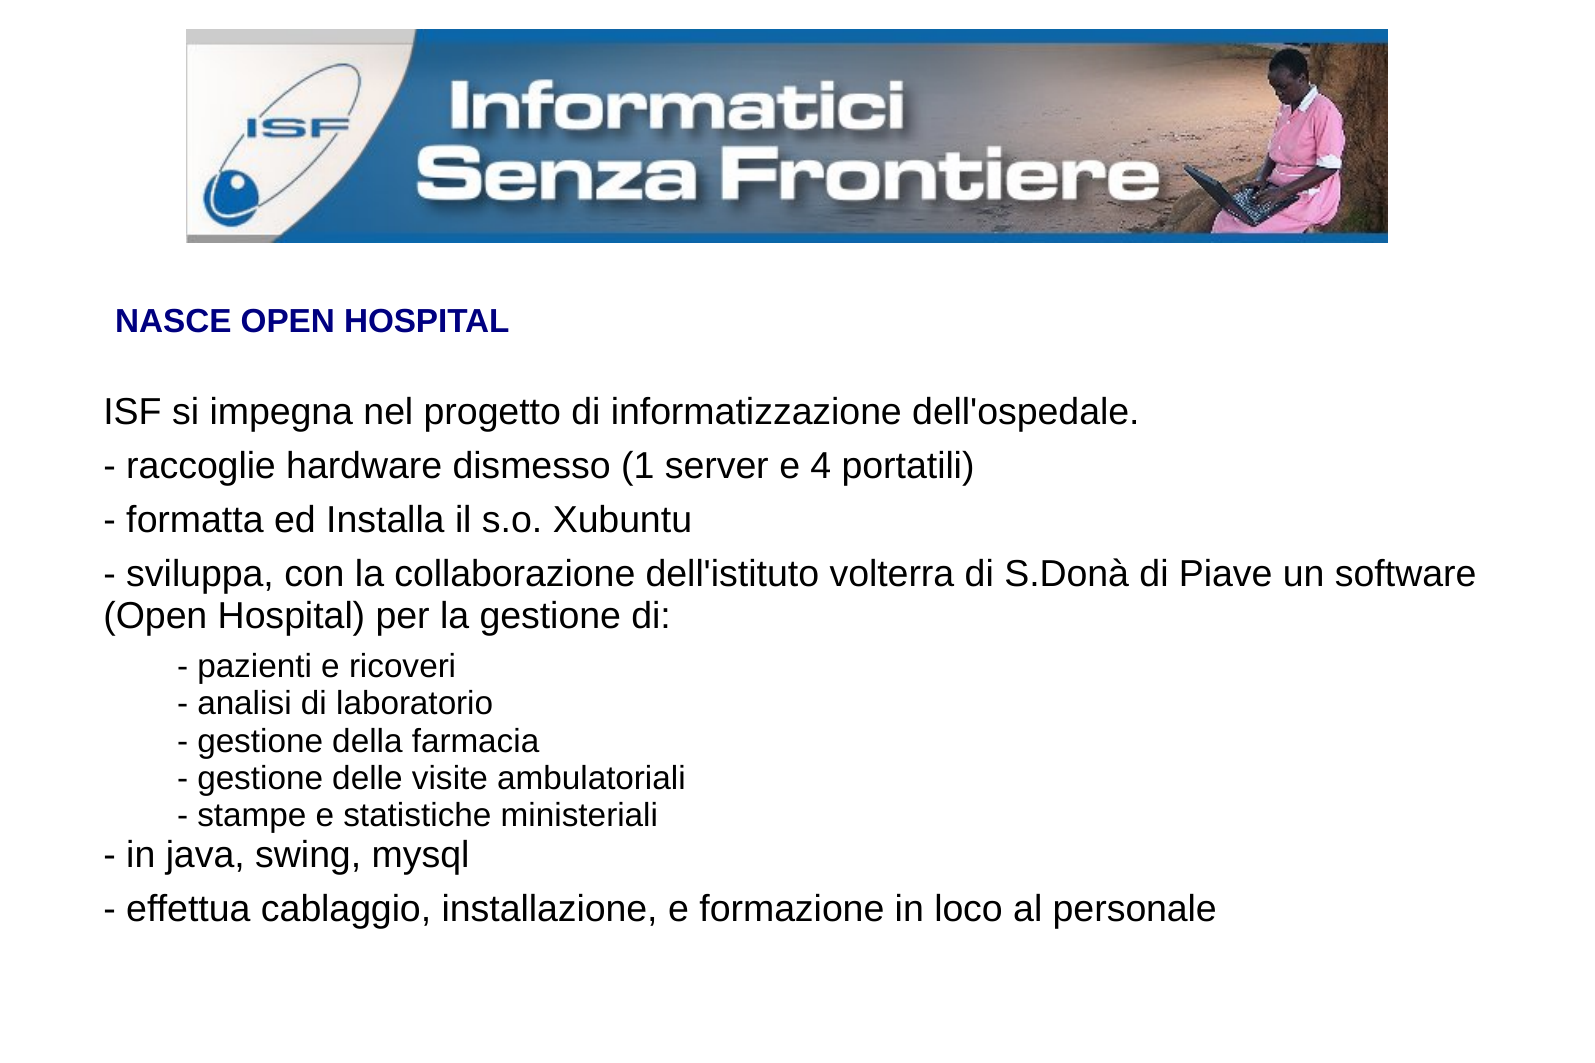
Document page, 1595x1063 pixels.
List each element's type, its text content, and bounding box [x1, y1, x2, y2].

subtitle NASCE OPEN HOSPITAL [79, 287, 1565, 355]
picture [186, 29, 1388, 243]
text_box ISF si impegna nel progetto di informatizzazione dell'ospedale. - raccoglie hardware dismesso (1 server e 4 portatili) - formatta ed Installa il s.o. Xubuntu - sviluppa, con la collaborazione dell'istituto volterra di S.Donà di Piave un software (Open Hospital) per la gestione di: - pazienti e ricoveri - analisi di laboratorio - gestione della farmacia - gestione delle visite ambulatoriali - stampe e statistiche ministeriali - in java, swing, mysql - effettua cablaggio, installazione, e formazione in loco al personale [88, 383, 1506, 938]
